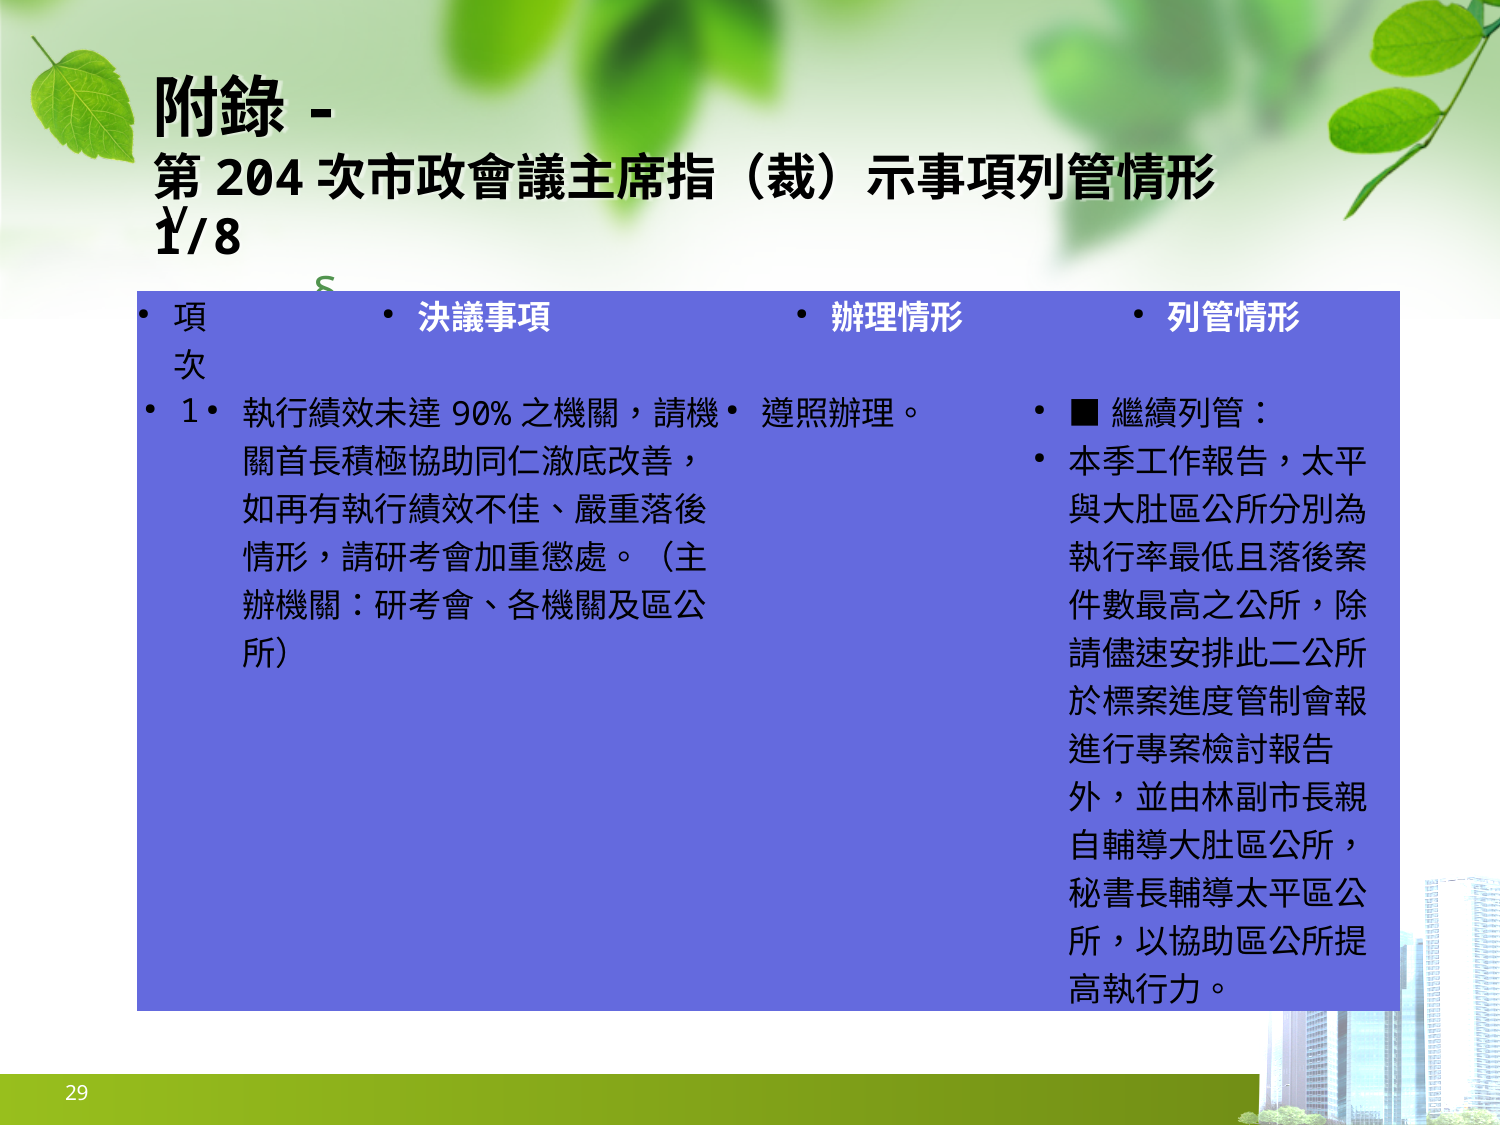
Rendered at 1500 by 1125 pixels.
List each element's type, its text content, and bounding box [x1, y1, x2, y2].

table_cell ■繼續列管： 本季工作報告，太平與大肚區公所分別為執行率最低且落後案件數最高之公所，除請儘速安排此二公所於標案進度管制會報進行專案檢討報告外，並由林副市長親自輔導大肚區公所，秘書長輔導太平區公所，以協助區公所提高執行力。 [1034, 387, 1400, 1011]
table_header 辦理情形 [726, 291, 1034, 387]
text_box 29 [50, 1072, 138, 1113]
table_cell 執行績效未達90%之機關，請機關首長積極協助同仁澈底改善，如再有執行績效不佳、嚴重落後情形，請研考會加重懲處。（主辦機關：研考會、各機關及區公所） [207, 387, 726, 1011]
list [147, 172, 1317, 291]
table_cell 遵照辦理。 [726, 387, 1034, 1011]
table_header 決議事項 [207, 291, 726, 387]
table_cell 1 [137, 387, 207, 1011]
table_header 列管情形 [1034, 291, 1400, 387]
table_header 項次 [137, 291, 207, 387]
title 附錄- 第204次市政會議主席指（裁）示事項列管情形 1/8 [137, 57, 1325, 150]
